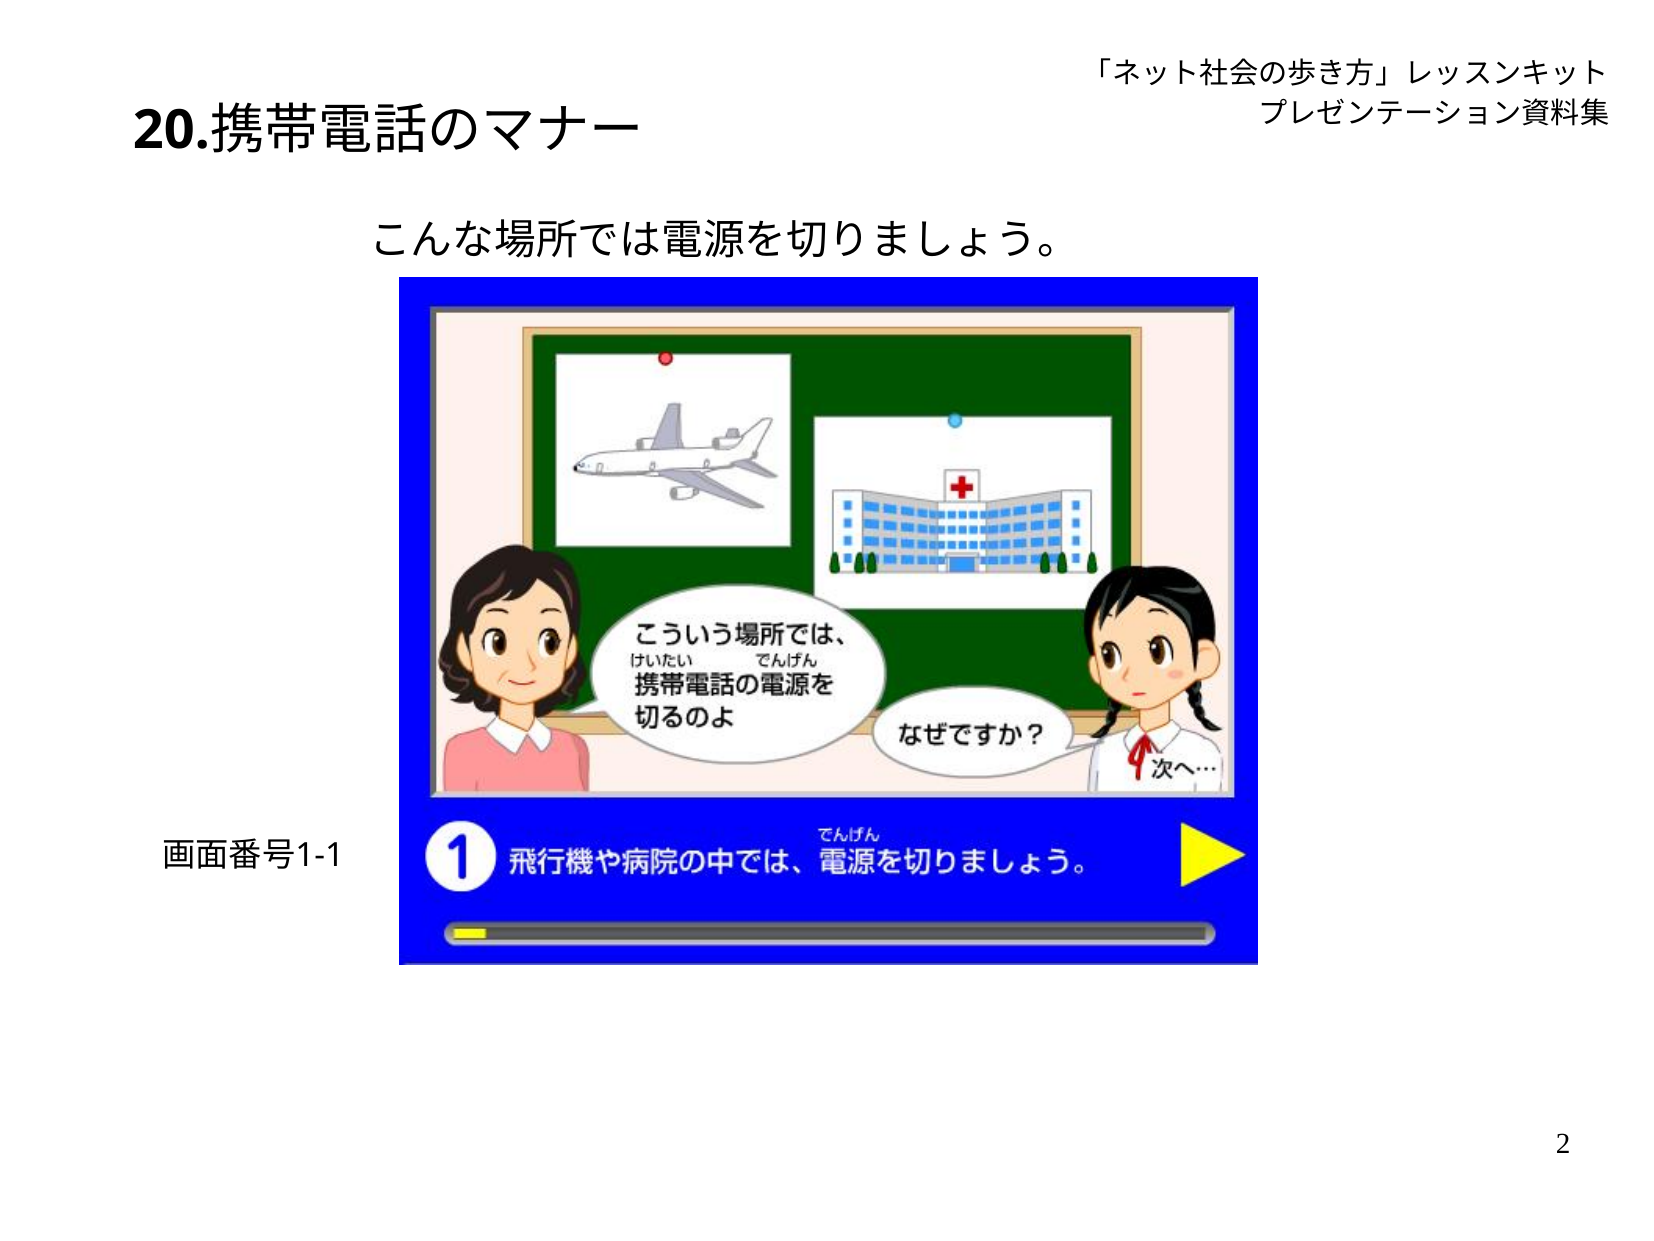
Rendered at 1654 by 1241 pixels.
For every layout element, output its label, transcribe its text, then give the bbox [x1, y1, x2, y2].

text_box こんな場所では電源を切りましょう。 [354, 206, 1123, 272]
text_box 画面番号1-1 [147, 826, 384, 882]
picture [399, 277, 1258, 965]
text_box 「ネット社会の歩き方」レッスンキット プレゼンテーション資料集 [1062, 44, 1625, 139]
text_box 20.携帯電話のマナー [118, 88, 975, 169]
